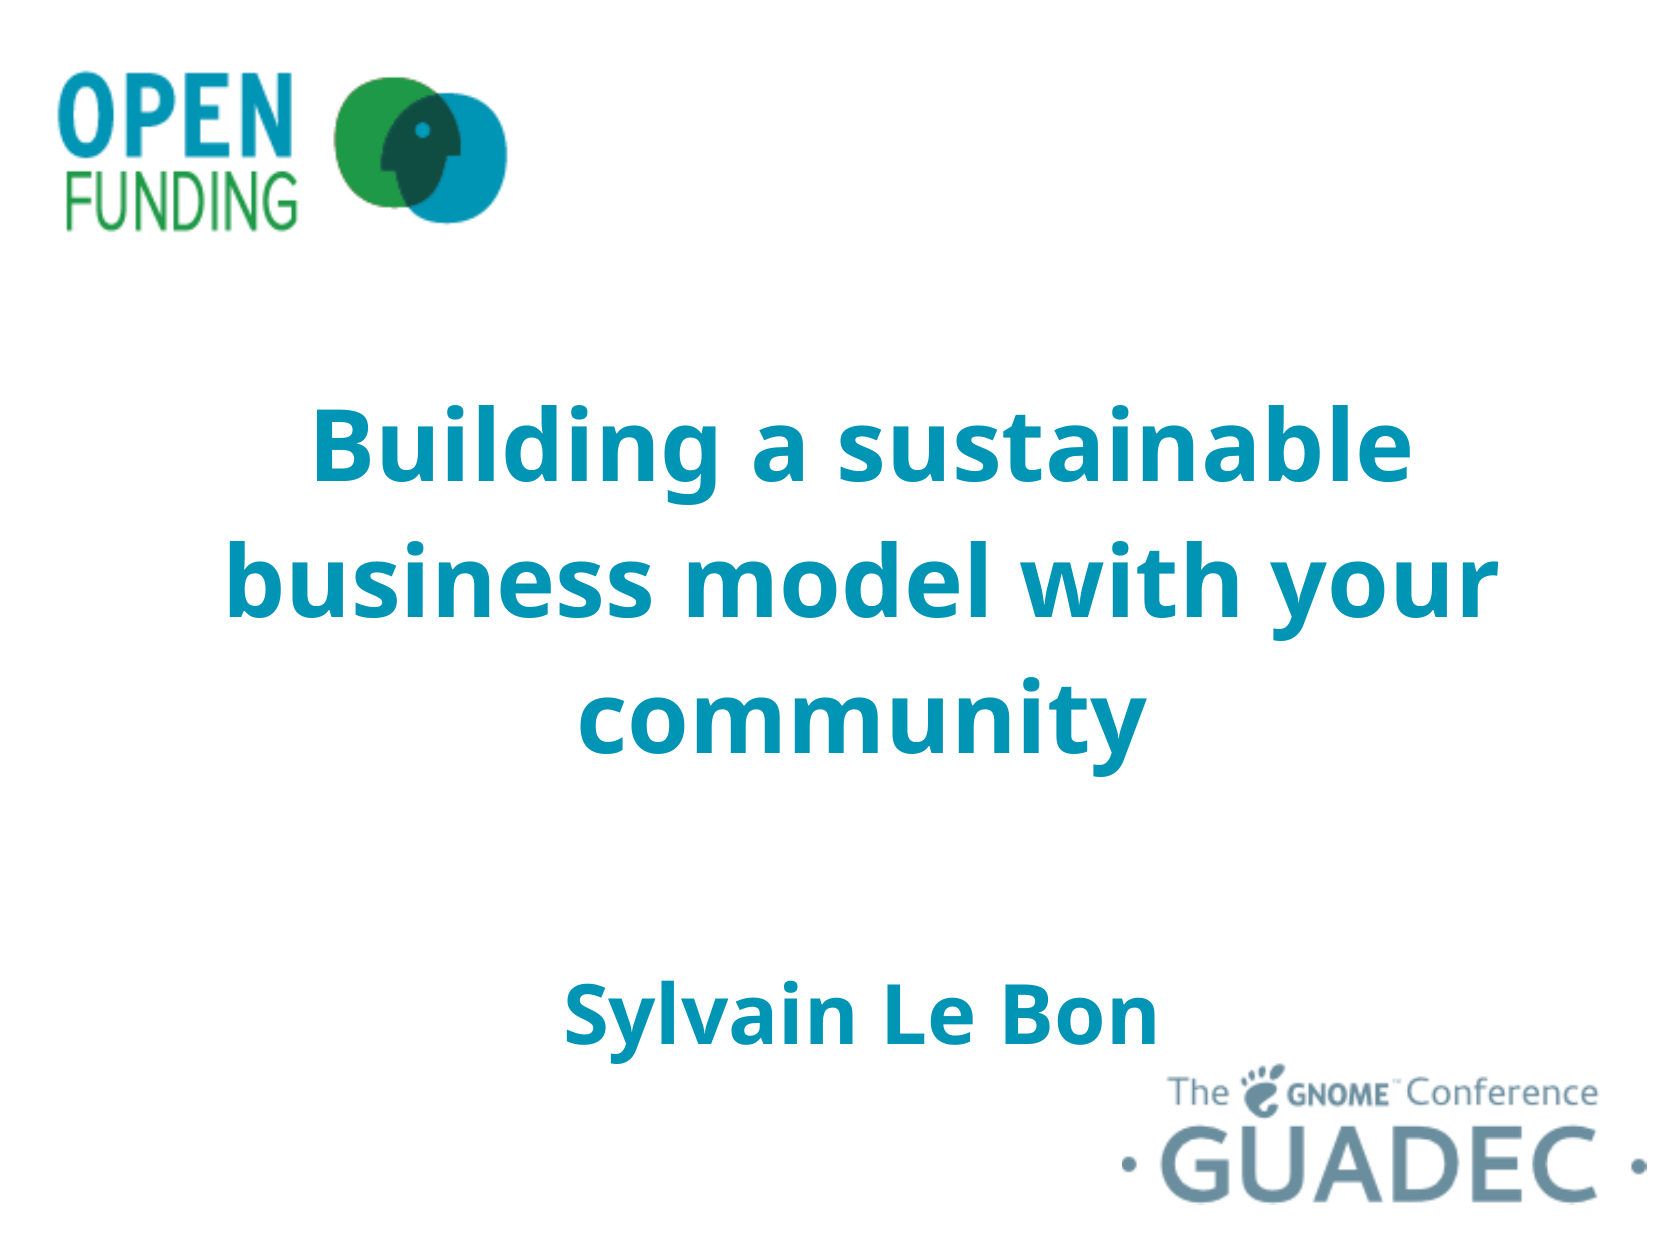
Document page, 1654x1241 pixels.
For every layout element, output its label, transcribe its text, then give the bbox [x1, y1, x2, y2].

picture [1122, 1062, 1647, 1205]
list Building a sustainable business model with your community Sylvain Le Bon [47, 374, 1607, 1193]
picture [43, 58, 530, 248]
